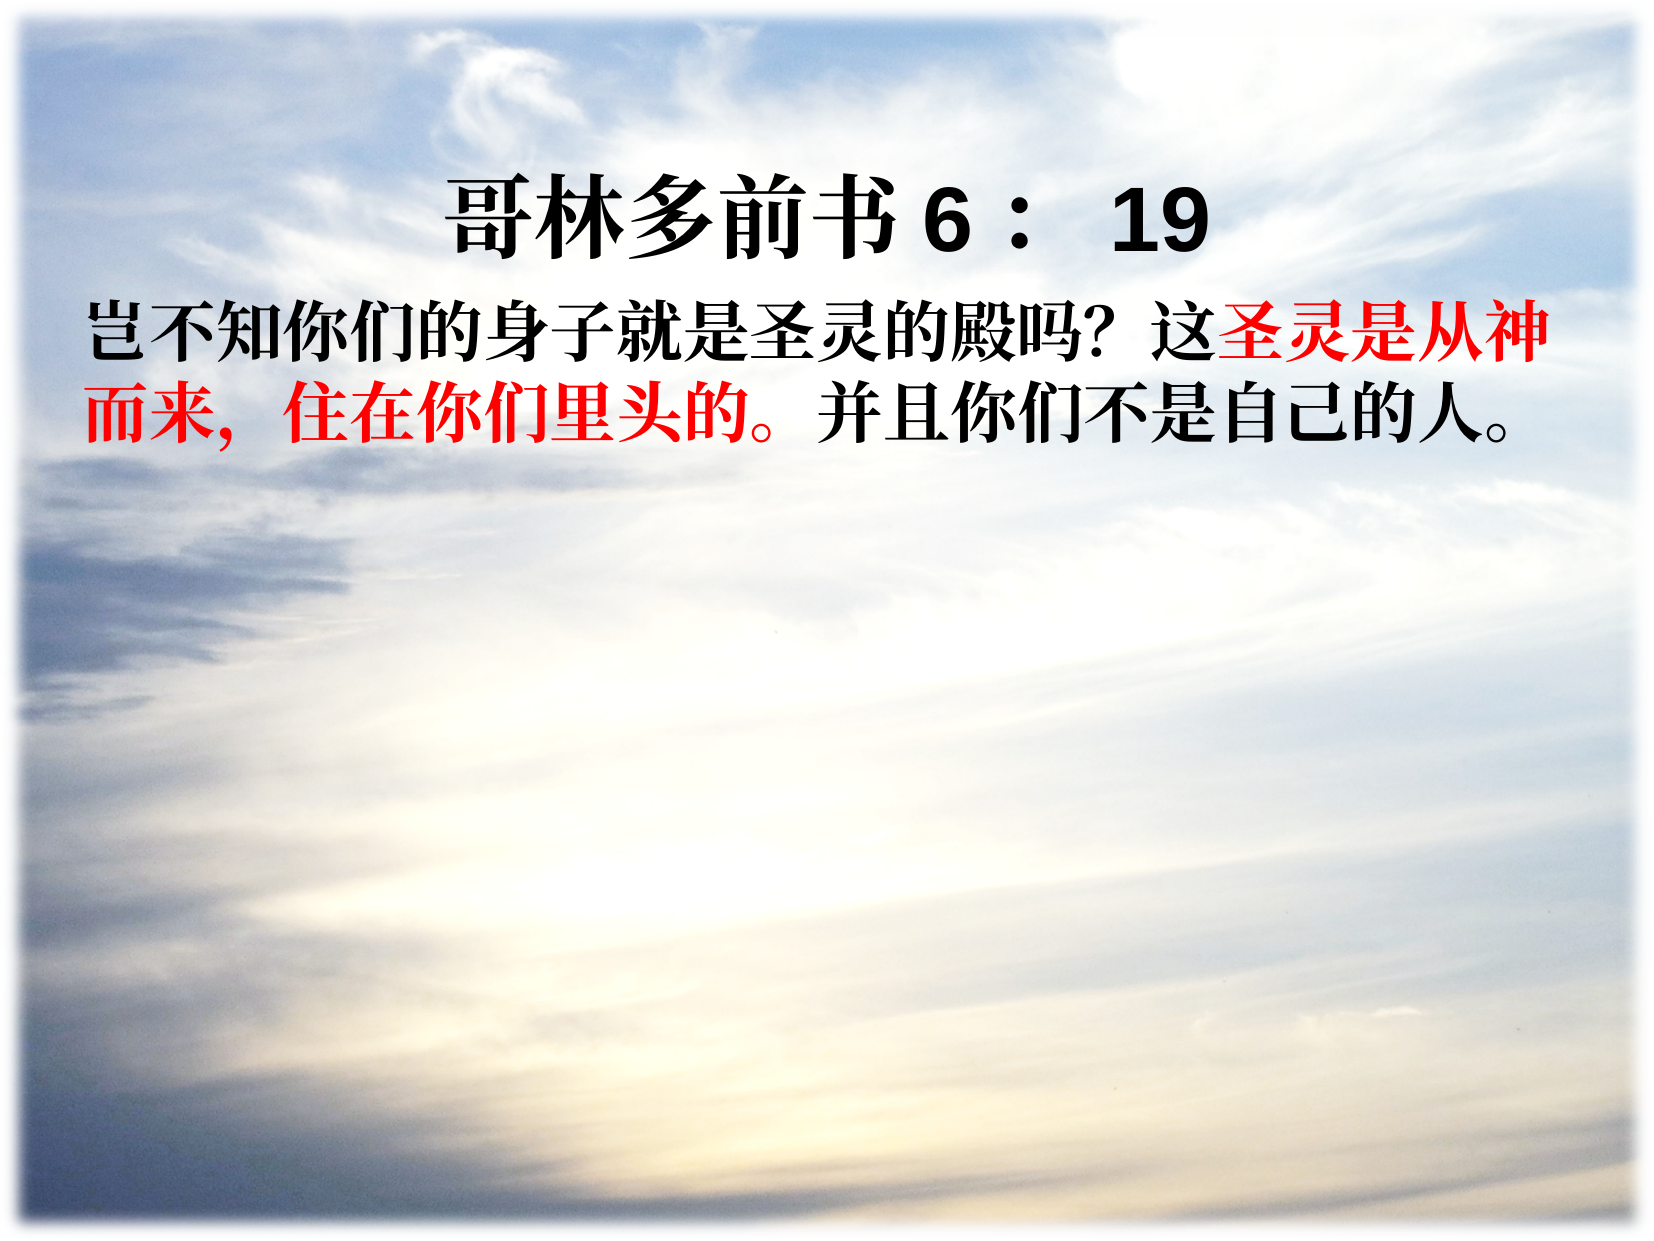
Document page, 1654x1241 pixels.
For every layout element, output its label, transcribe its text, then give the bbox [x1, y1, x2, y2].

title 哥林多前书6：19 [82, 49, 1571, 257]
picture [0, 0, 1654, 1241]
list 岂不知你们的身子就是圣灵的殿吗？这圣灵是从神而来，住在你们里头的。并且你们不是自己的人。 [82, 290, 1571, 1109]
